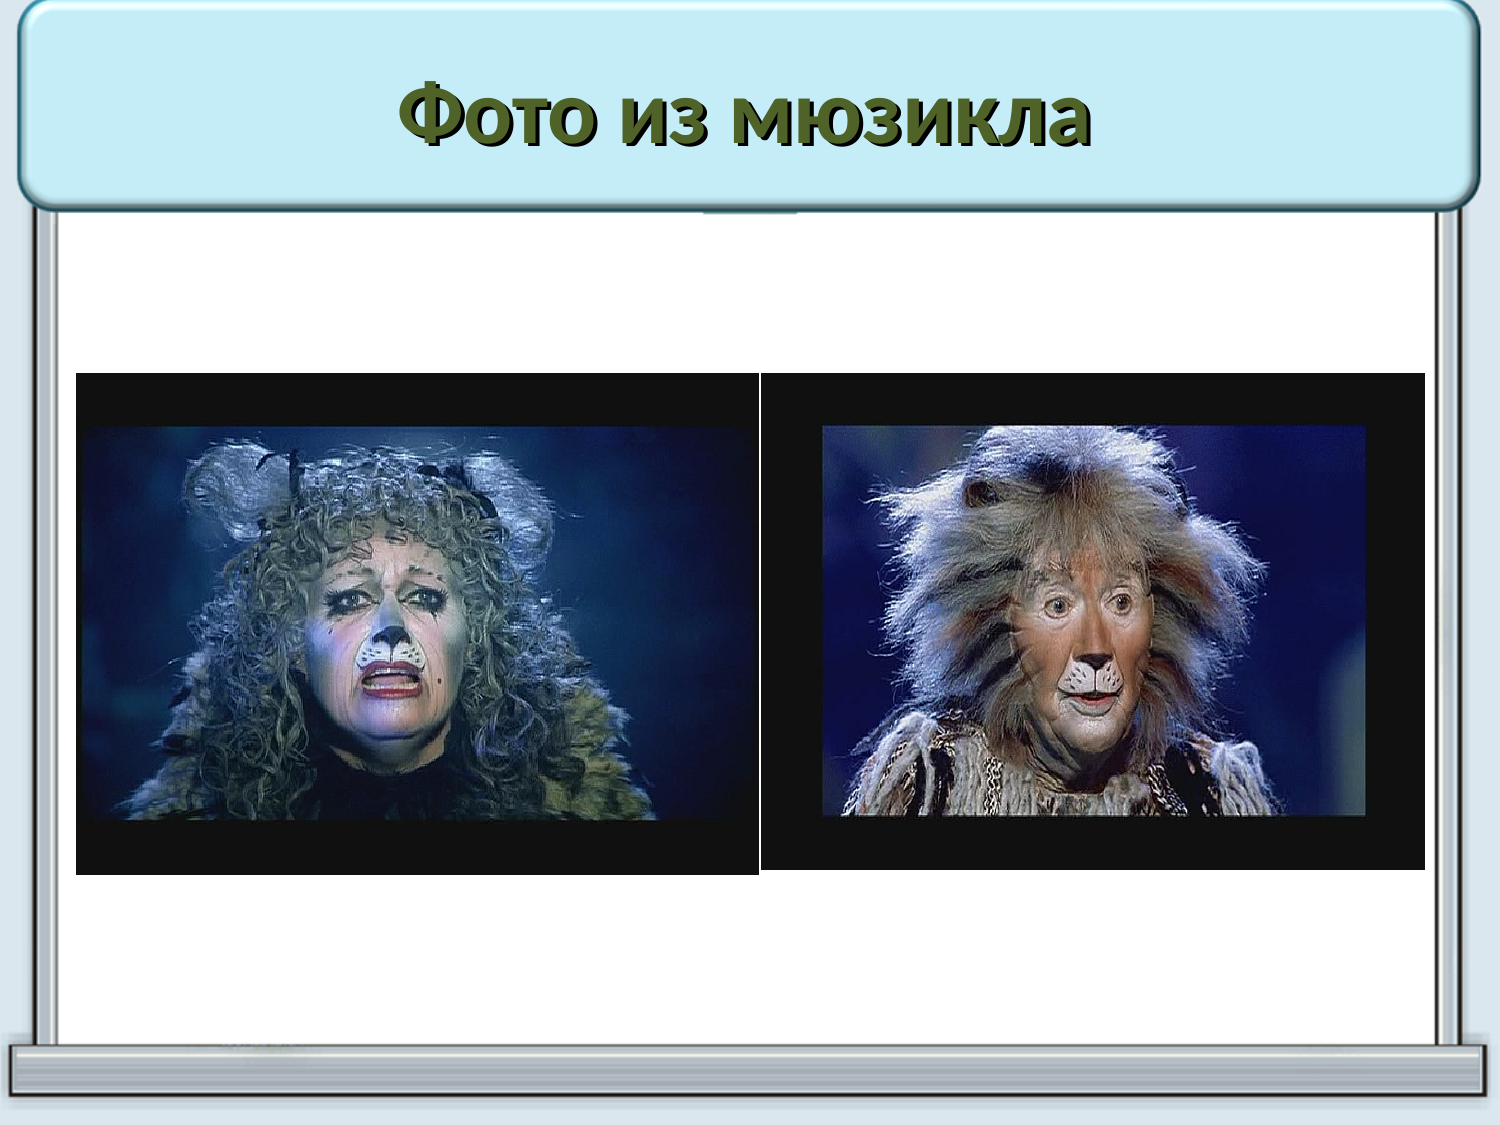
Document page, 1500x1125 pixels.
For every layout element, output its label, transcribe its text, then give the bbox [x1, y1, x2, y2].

picture [76, 373, 759, 876]
title Фото из мюзикла [70, 35, 1421, 178]
picture [761, 373, 1425, 870]
